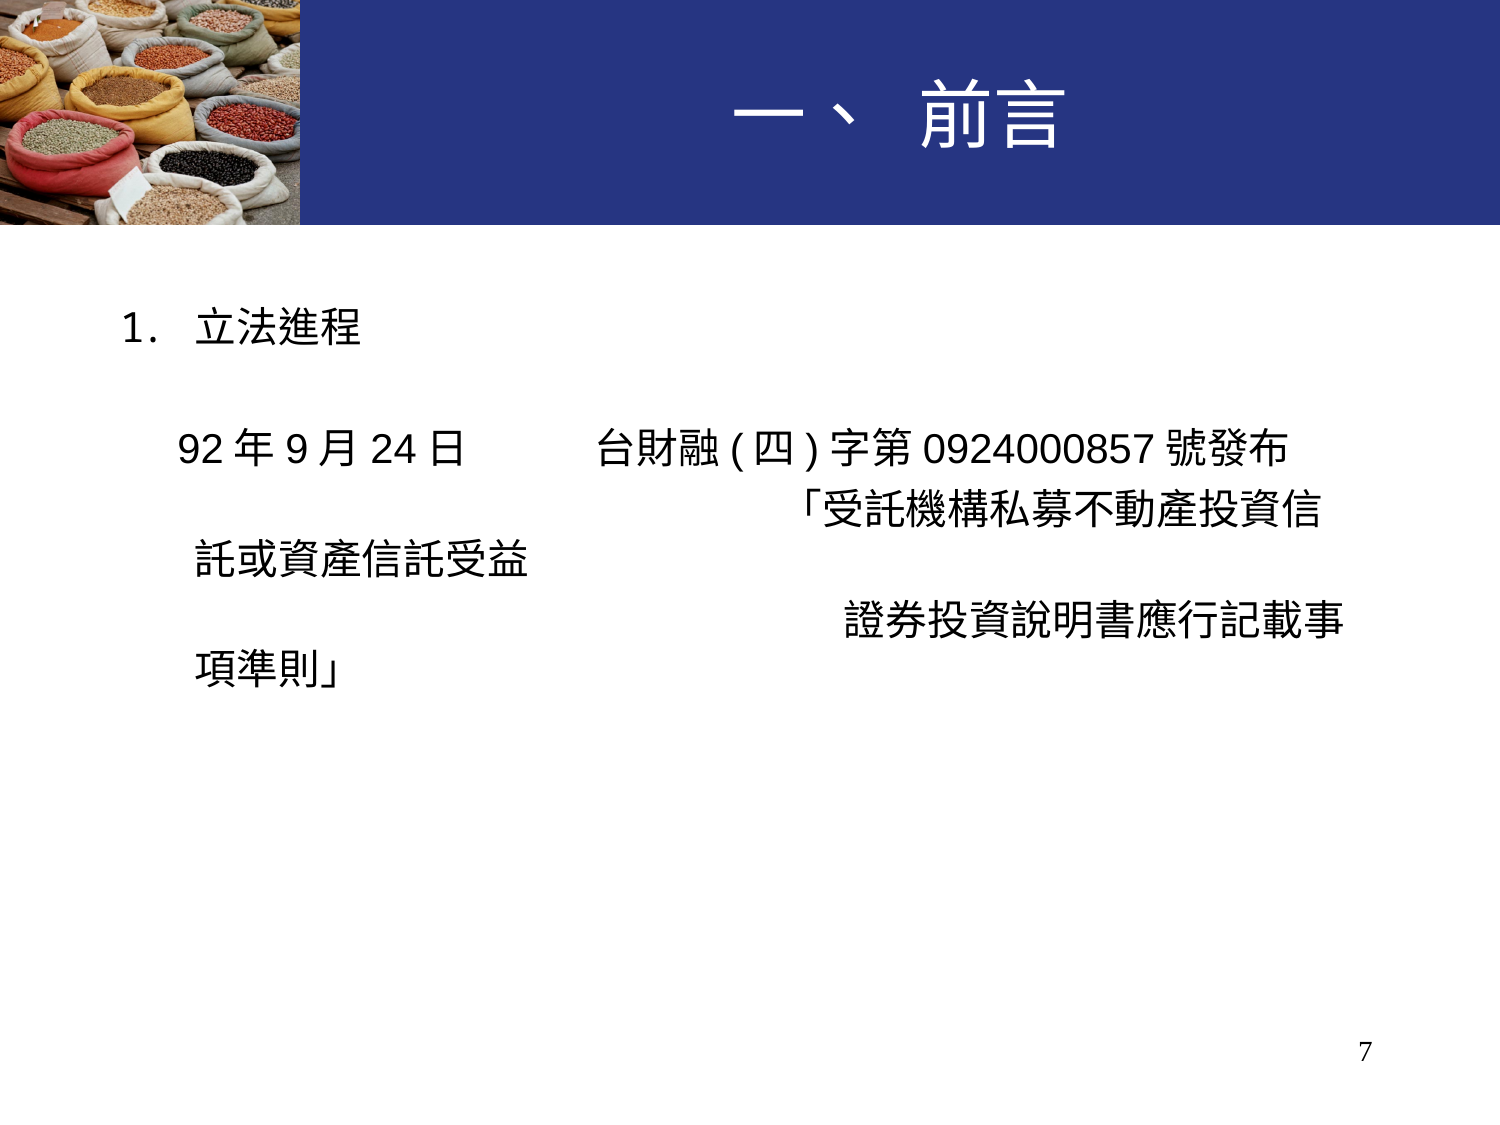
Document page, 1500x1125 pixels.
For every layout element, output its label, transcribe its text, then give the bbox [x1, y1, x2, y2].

picture [0, 0, 300, 225]
title 一、 前言 [300, 0, 1500, 225]
list 立法進程 92年9月24日 台財融(四)字第0924000857號發布 「受託機構私募不動產投資信託或資產信託受益 證券投資說明書應行記載事項準則」 [104, 293, 1380, 956]
